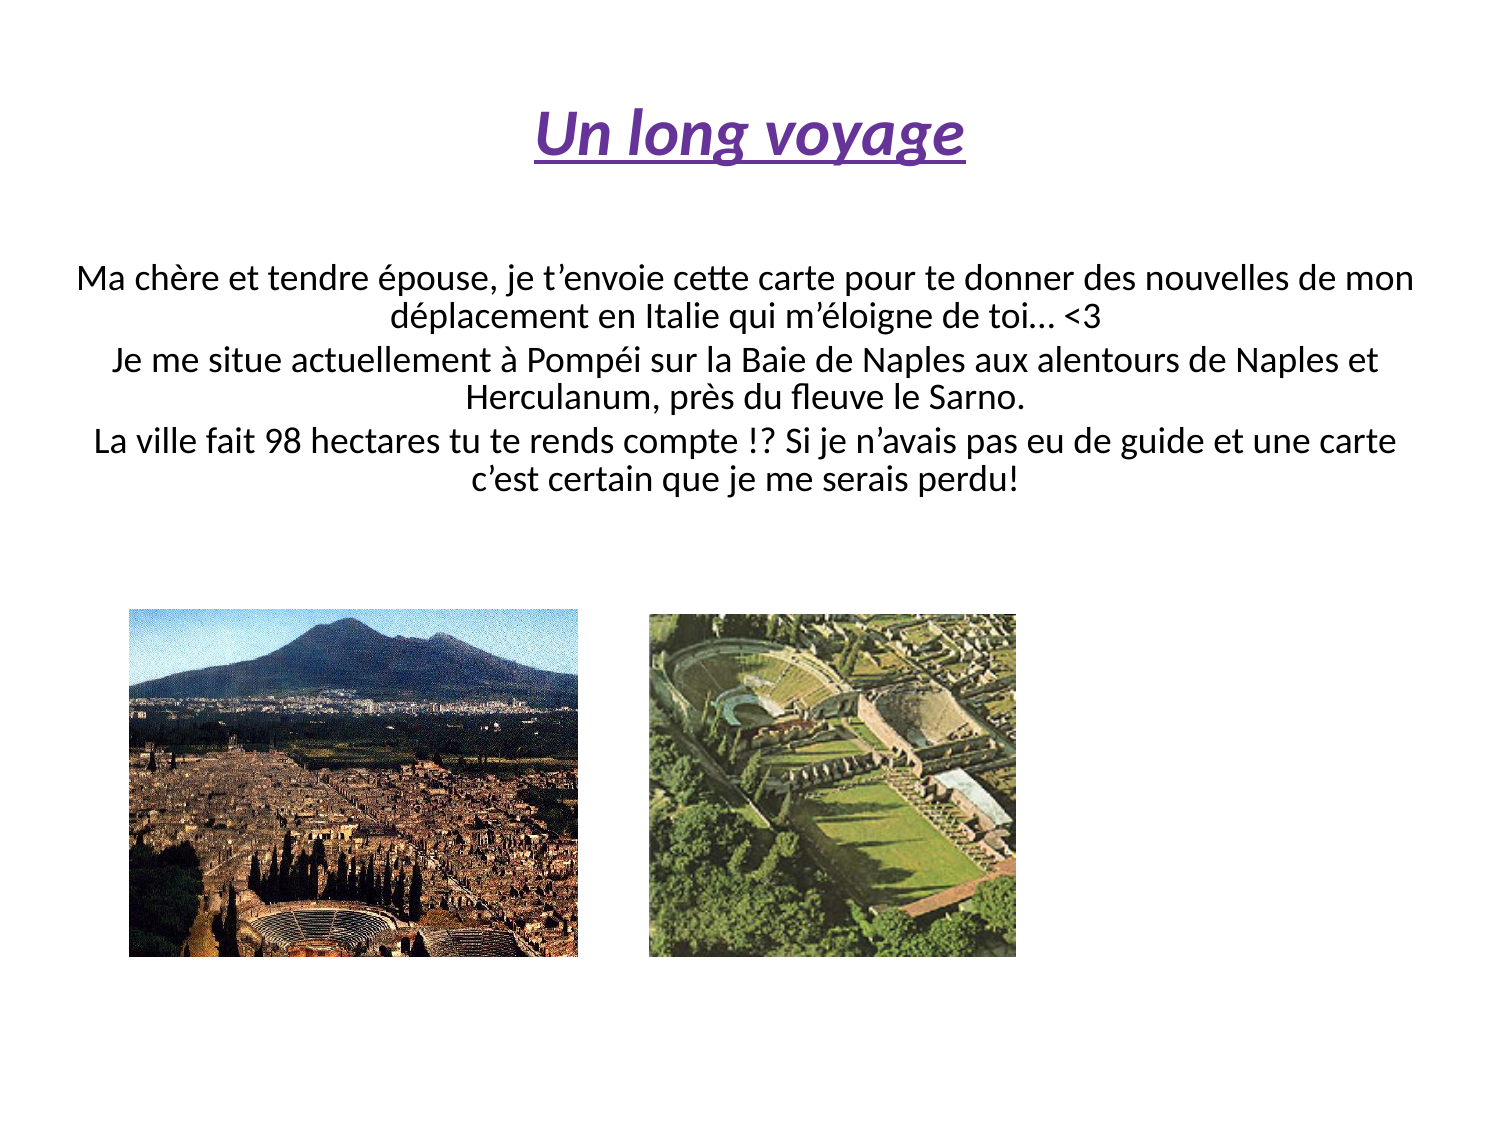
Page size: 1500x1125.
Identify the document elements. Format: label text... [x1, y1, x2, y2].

subtitle Ma chère et tendre épouse, je t’envoie cette carte pour te donner des nouvelles de mon déplacement en Italie qui m’éloigne de toi… <3 Je me situe actuellement à Pompéi sur la Baie de Naples aux alentours de Naples et Herculanum, près du fleuve le Sarno. La ville fait 98 hectares tu te rends compte !? Si je n’avais pas eu de guide et une carte c’est certain que je me serais perdu! [75, 262, 1418, 1063]
picture [649, 614, 1016, 957]
title Un long voyage [75, 45, 1425, 233]
picture [129, 609, 578, 957]
